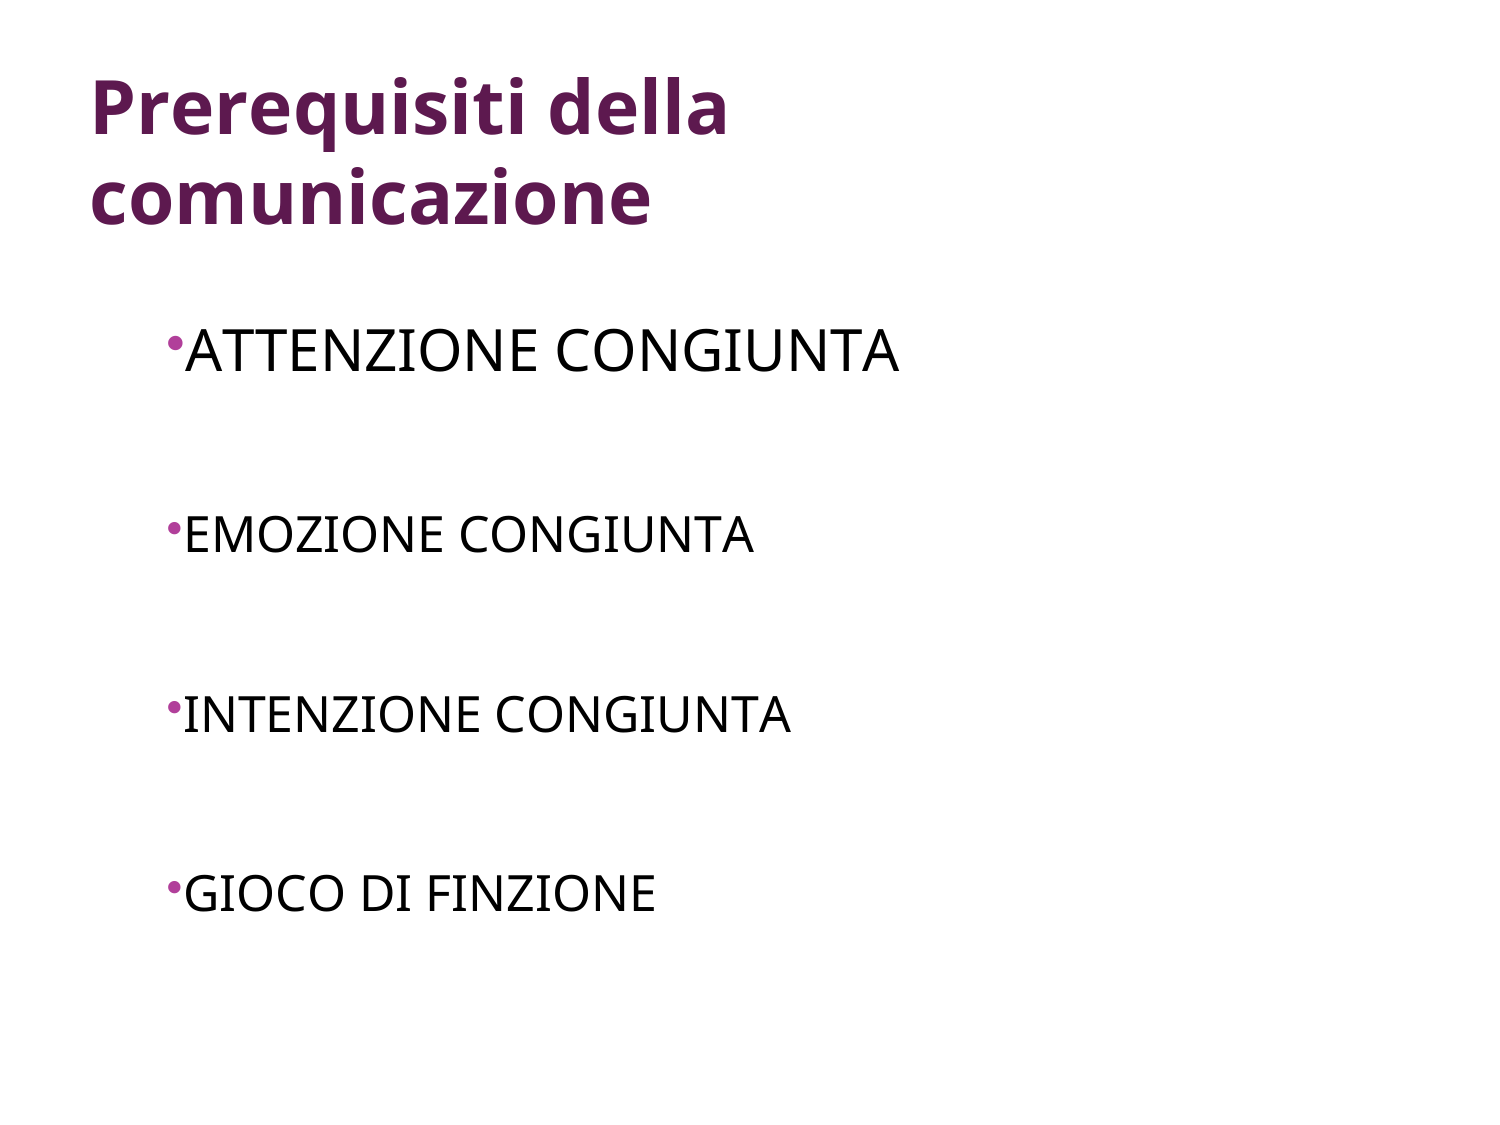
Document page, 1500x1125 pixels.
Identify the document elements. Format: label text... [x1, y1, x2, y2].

title Prerequisiti della comunicazione [75, 52, 1263, 240]
list ATTENZIONE CONGIUNTA EMOZIONE CONGIUNTA INTENZIONE CONGIUNTA GIOCO DI FINZIONE [153, 200, 1341, 1125]
